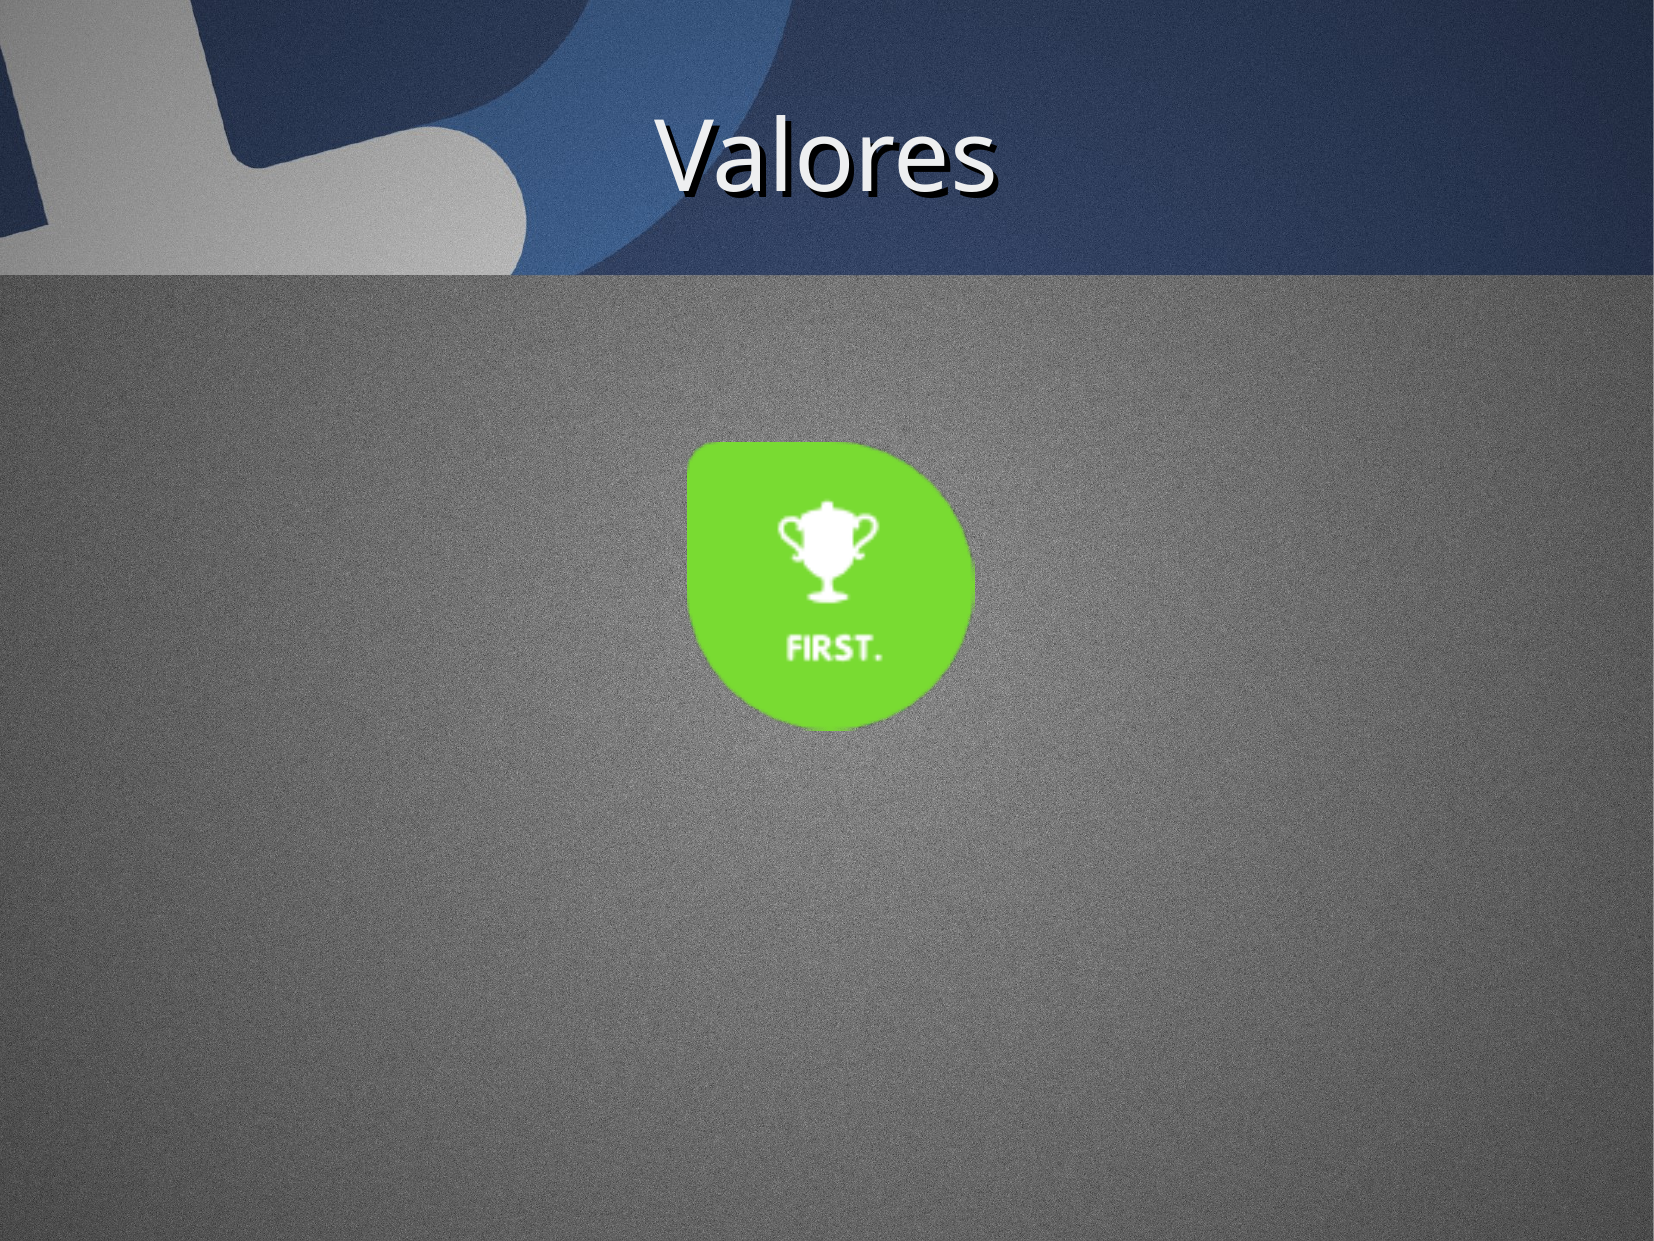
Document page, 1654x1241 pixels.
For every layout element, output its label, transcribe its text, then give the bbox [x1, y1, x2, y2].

title Valores [82, 49, 1571, 257]
picture [0, 0, 1654, 1241]
